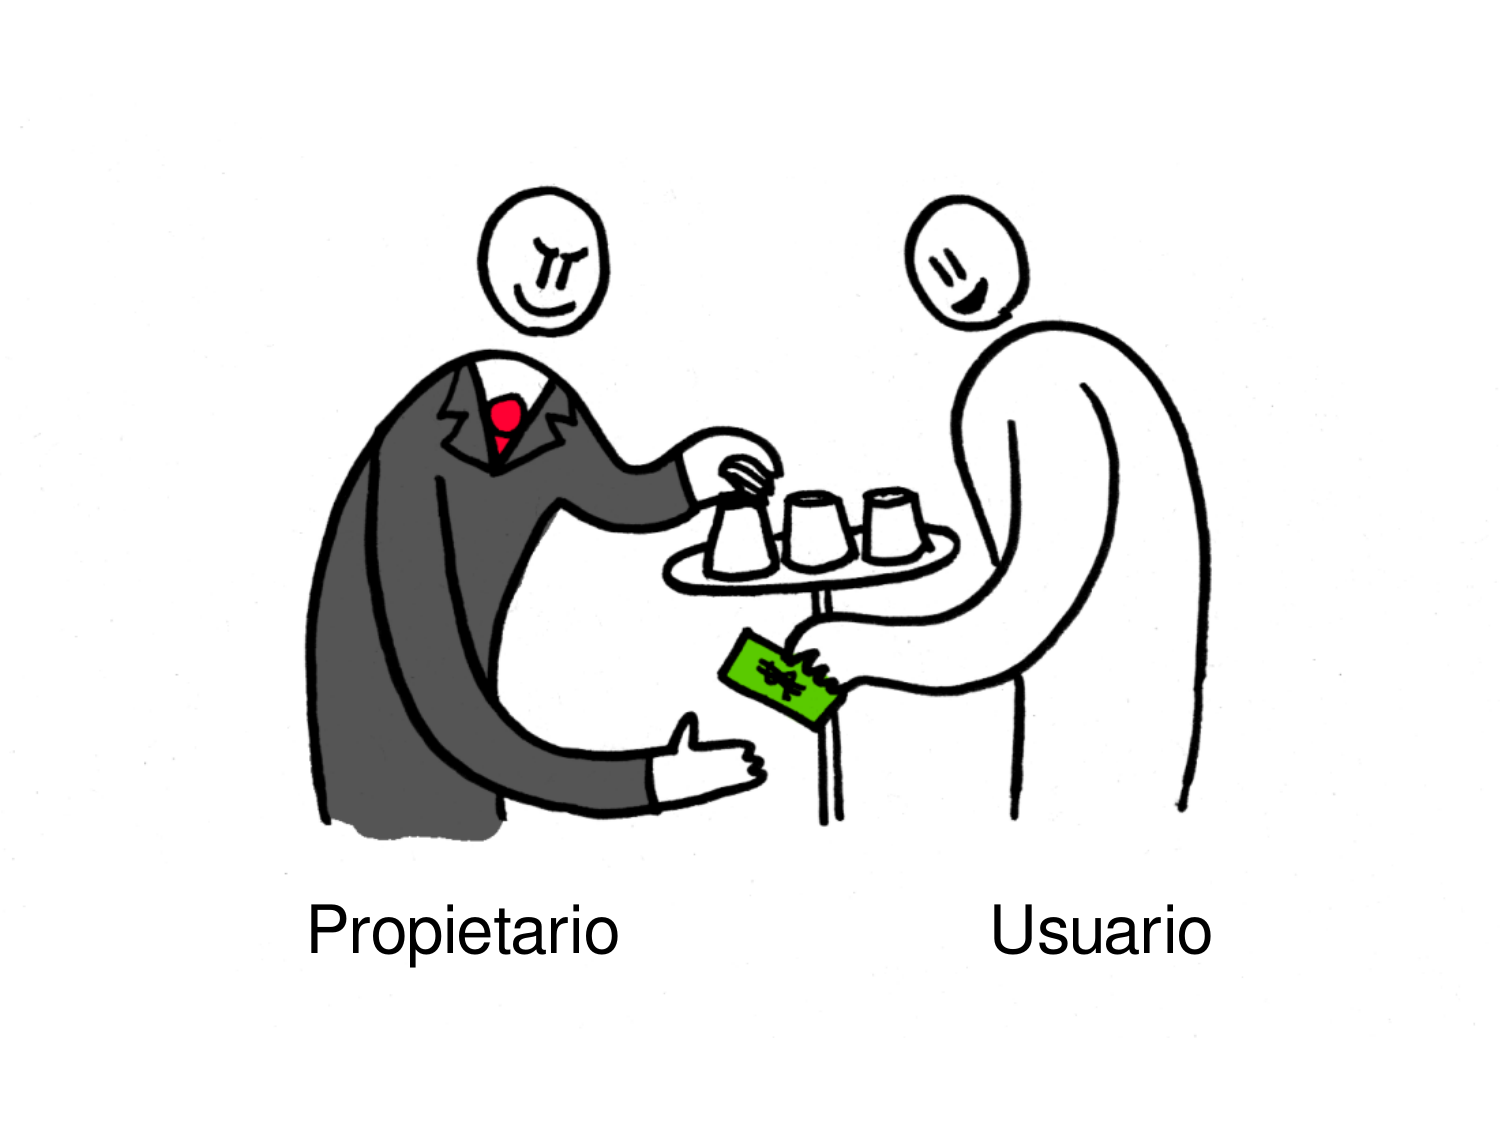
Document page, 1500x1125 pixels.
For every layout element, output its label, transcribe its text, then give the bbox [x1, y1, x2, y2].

text_box Usuario [830, 885, 1373, 976]
picture [0, 87, 1500, 1038]
text_box Propietario [192, 885, 735, 976]
